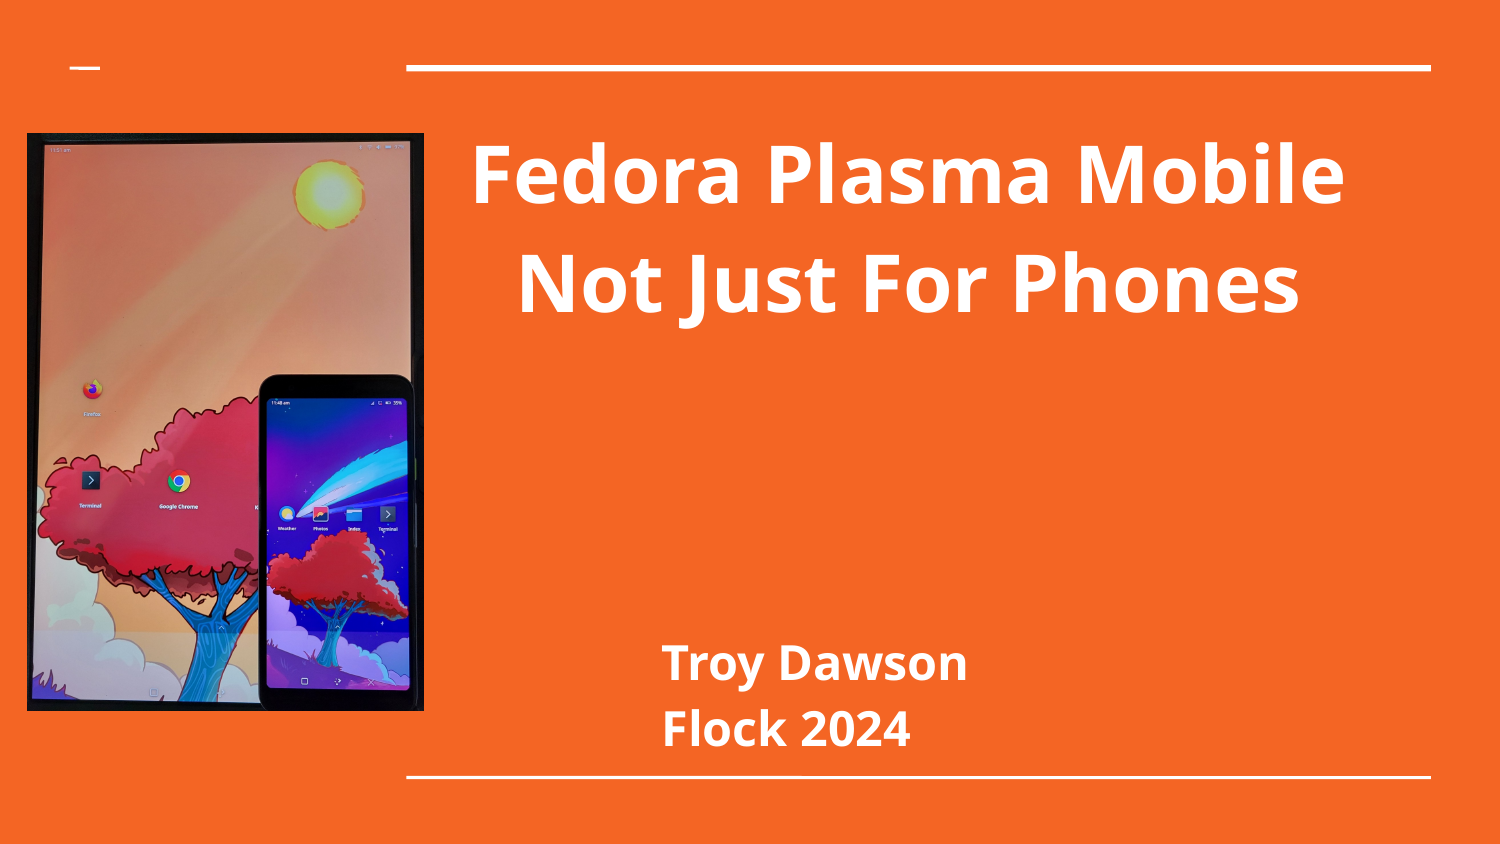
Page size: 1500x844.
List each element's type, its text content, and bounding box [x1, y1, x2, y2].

title Fedora Plasma Mobile Not Just For Phones [389, 103, 1428, 357]
picture [27, 133, 424, 711]
title Troy Dawson Flock 2024 [646, 548, 1171, 778]
